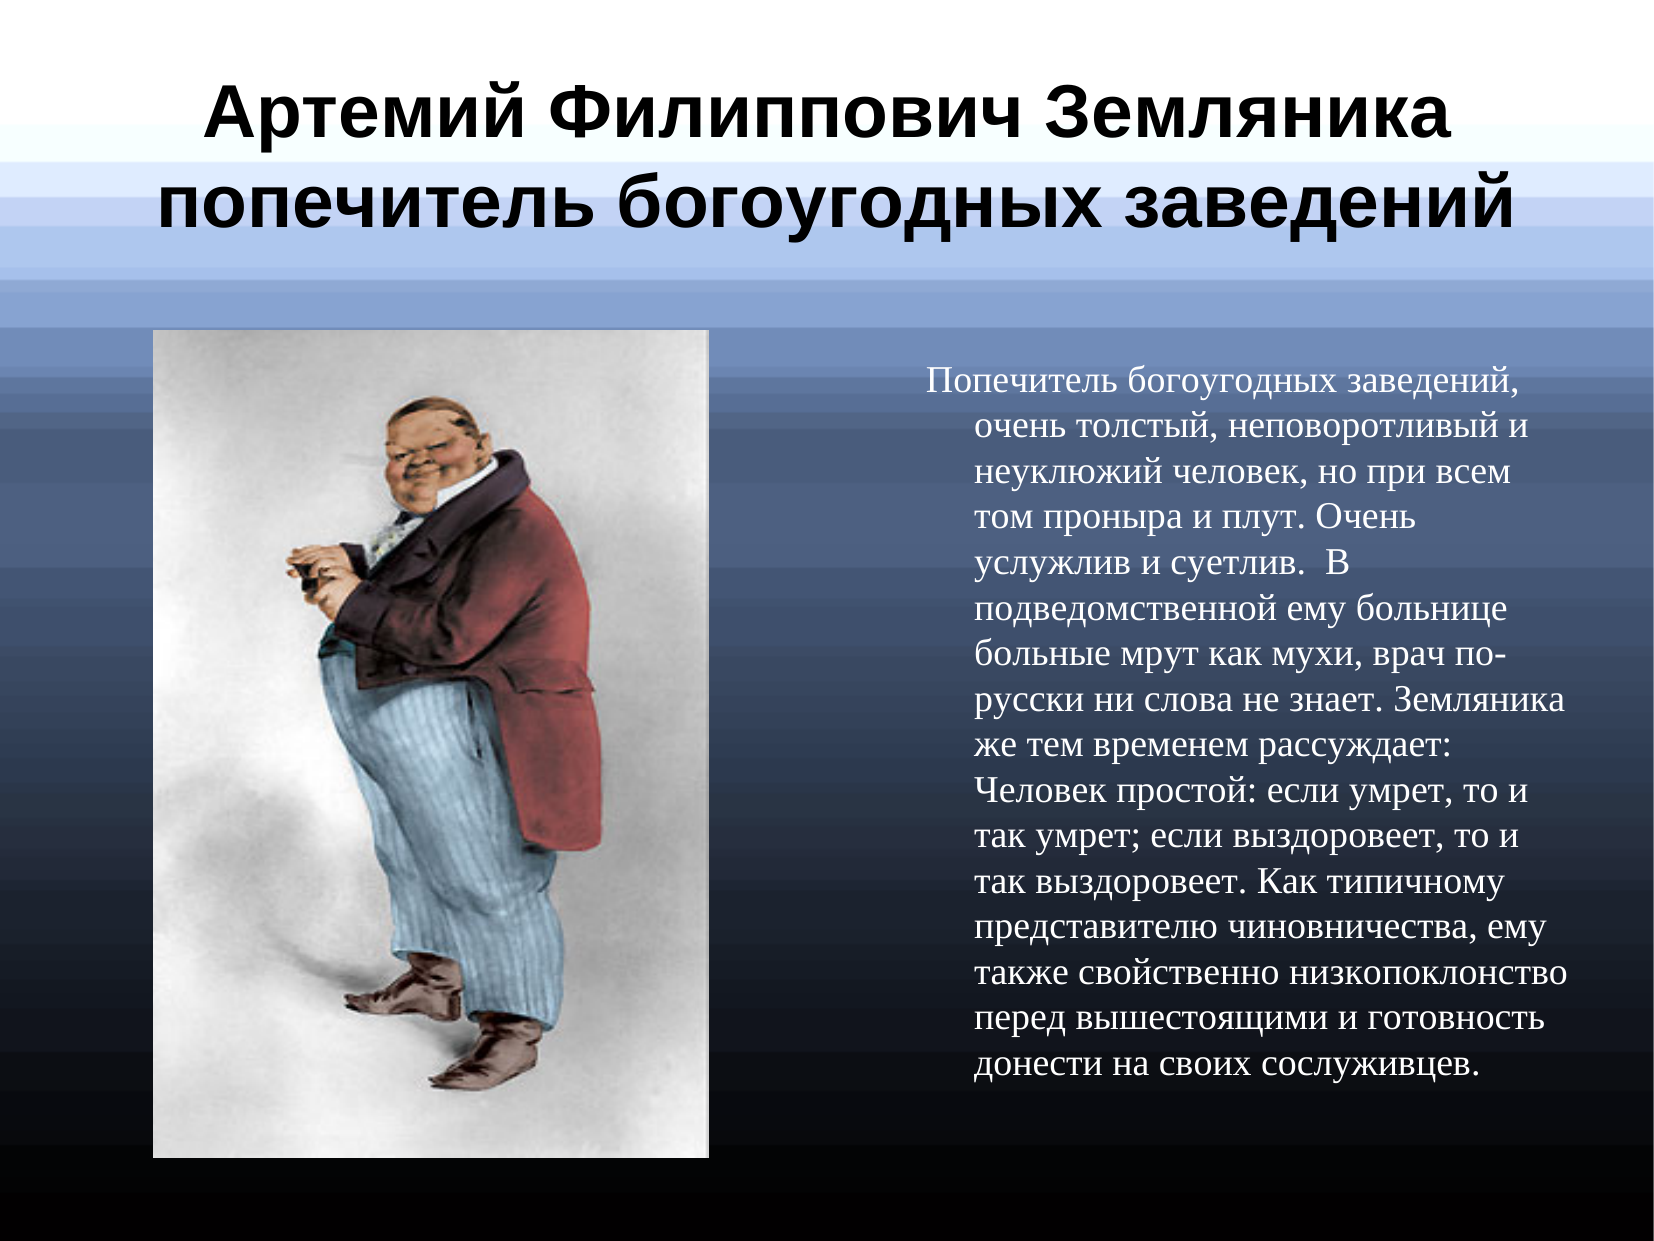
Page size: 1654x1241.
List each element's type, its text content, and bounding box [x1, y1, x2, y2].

list Попечитель богоугодных заведений, очень толстый, неповоротливый и неуклюжий человек, но при всем том проныра и плут. Очень услужлив и суетлив. В подведомственной ему больнице больные мрут как мухи, врач по-русски ни слова не знает. Земляника же тем временем рассуждает: Человек простой: если умрет, то и так умрет; если выздоровеет, то и так выздоровеет. Как типичному представителю чиновничества, ему также свойственно низкопоклонство перед вышестоящими и готовность донести на своих сослуживцев. [845, 354, 1572, 1137]
title Артемий Филиппович Земляника попечитель богоугодных заведений [82, 49, 1571, 257]
picture [153, 330, 709, 1158]
